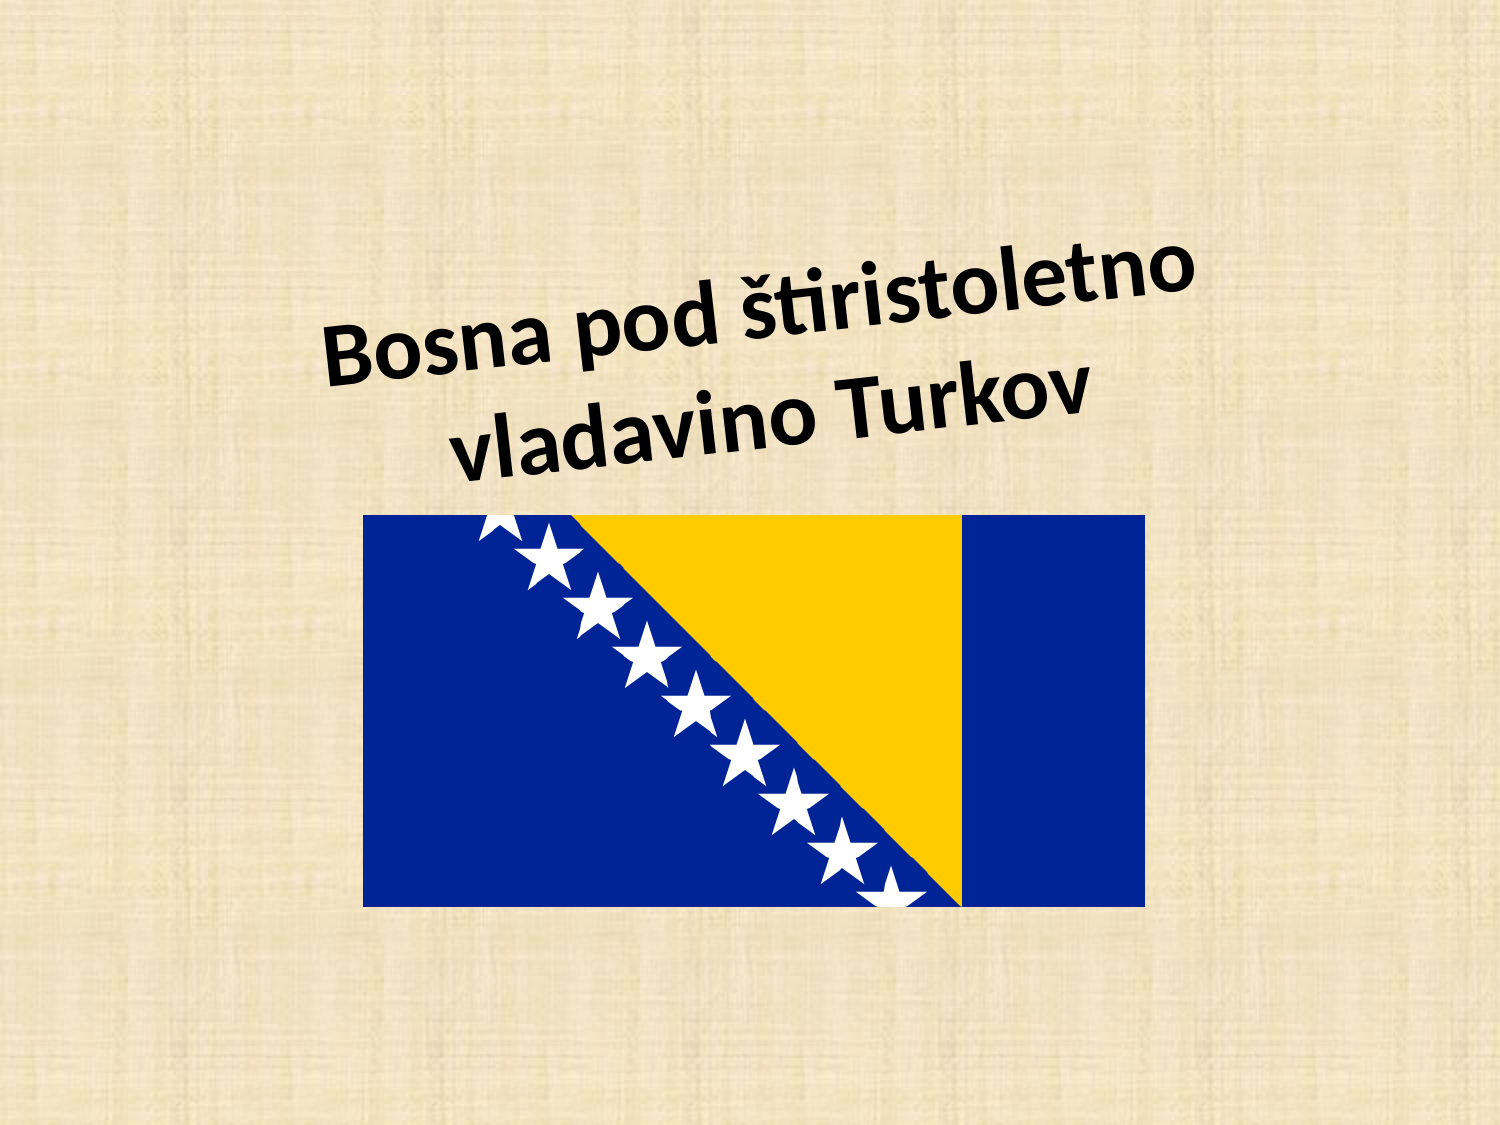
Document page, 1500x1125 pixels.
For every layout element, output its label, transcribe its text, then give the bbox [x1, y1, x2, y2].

title Bosna pod štiristoletno vladavino Turkov [117, 164, 1412, 548]
picture [0, 0, 1500, 1125]
